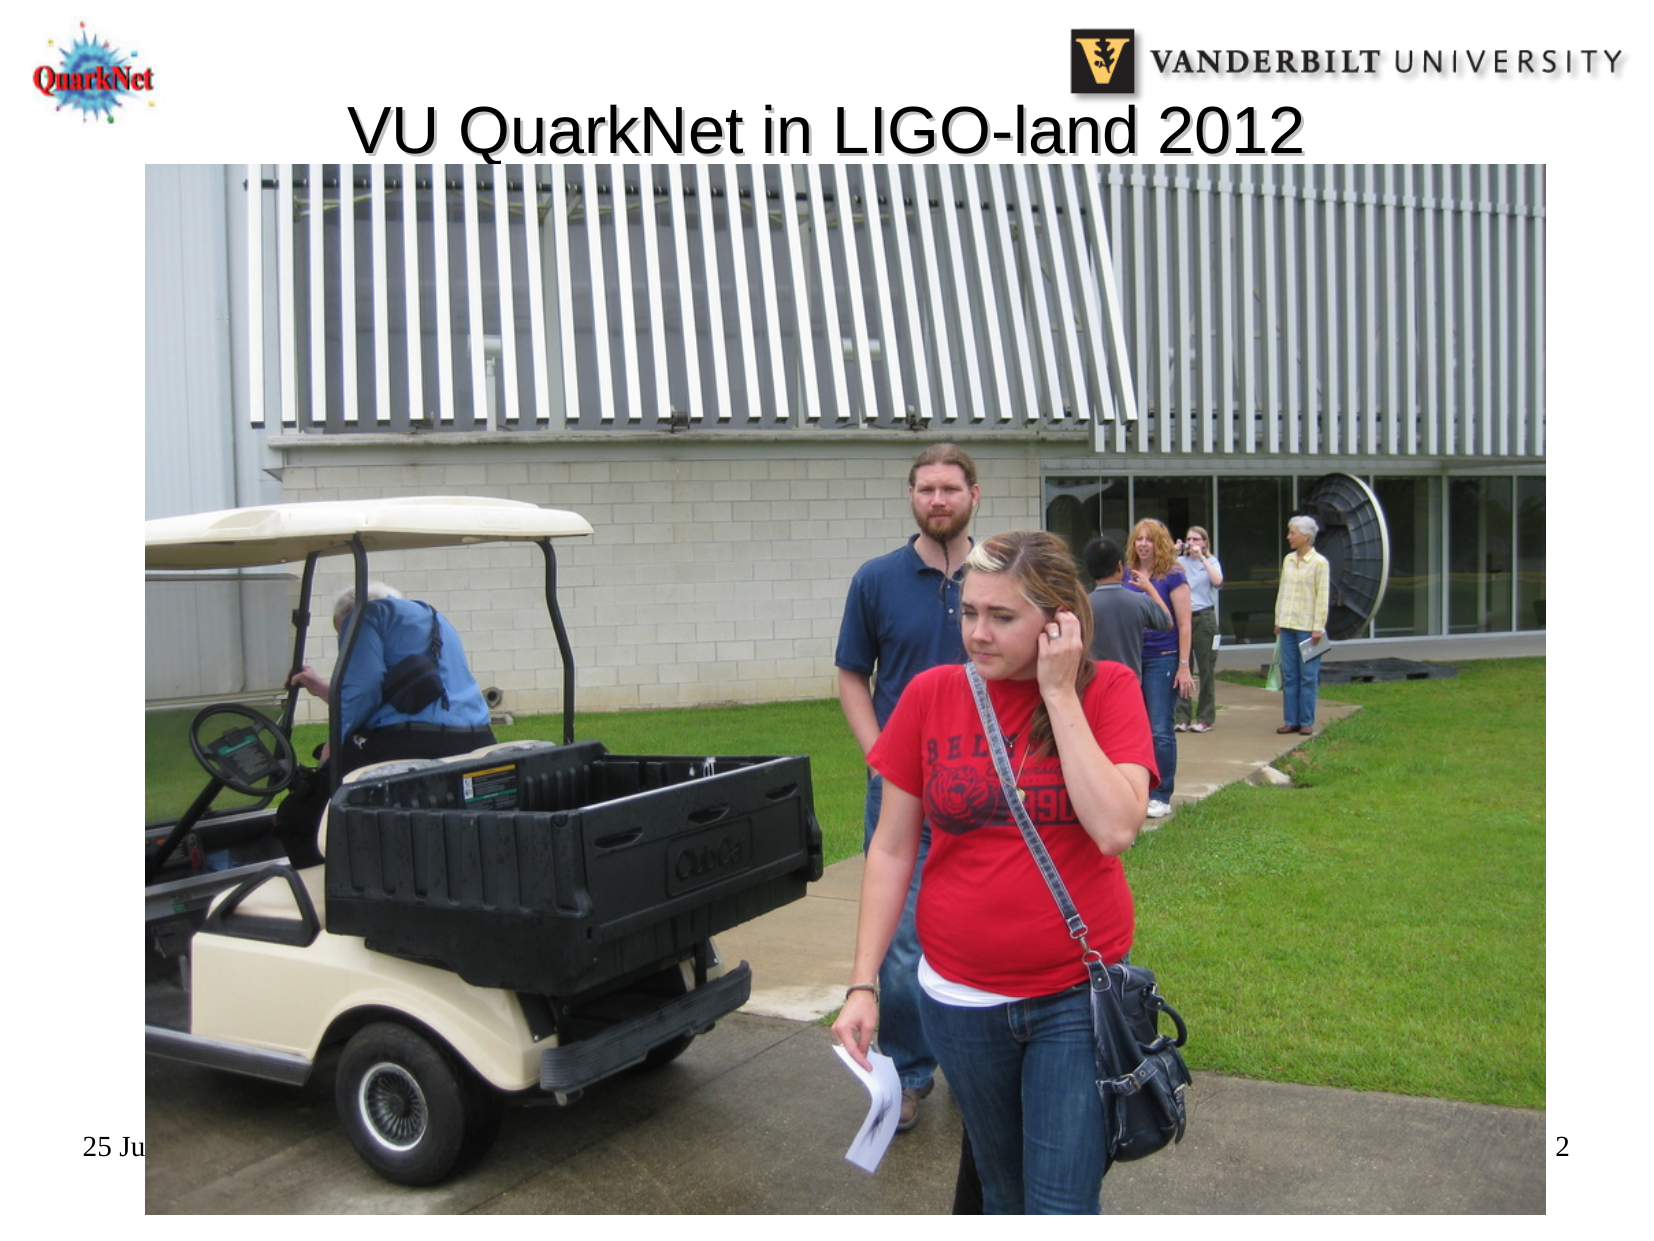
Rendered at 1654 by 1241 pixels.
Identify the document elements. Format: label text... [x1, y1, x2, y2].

title VU QuarkNet in LIGO-land 2012 [121, 65, 1533, 196]
picture [1067, 25, 1637, 109]
picture [19, 16, 166, 135]
picture [145, 164, 1546, 1216]
